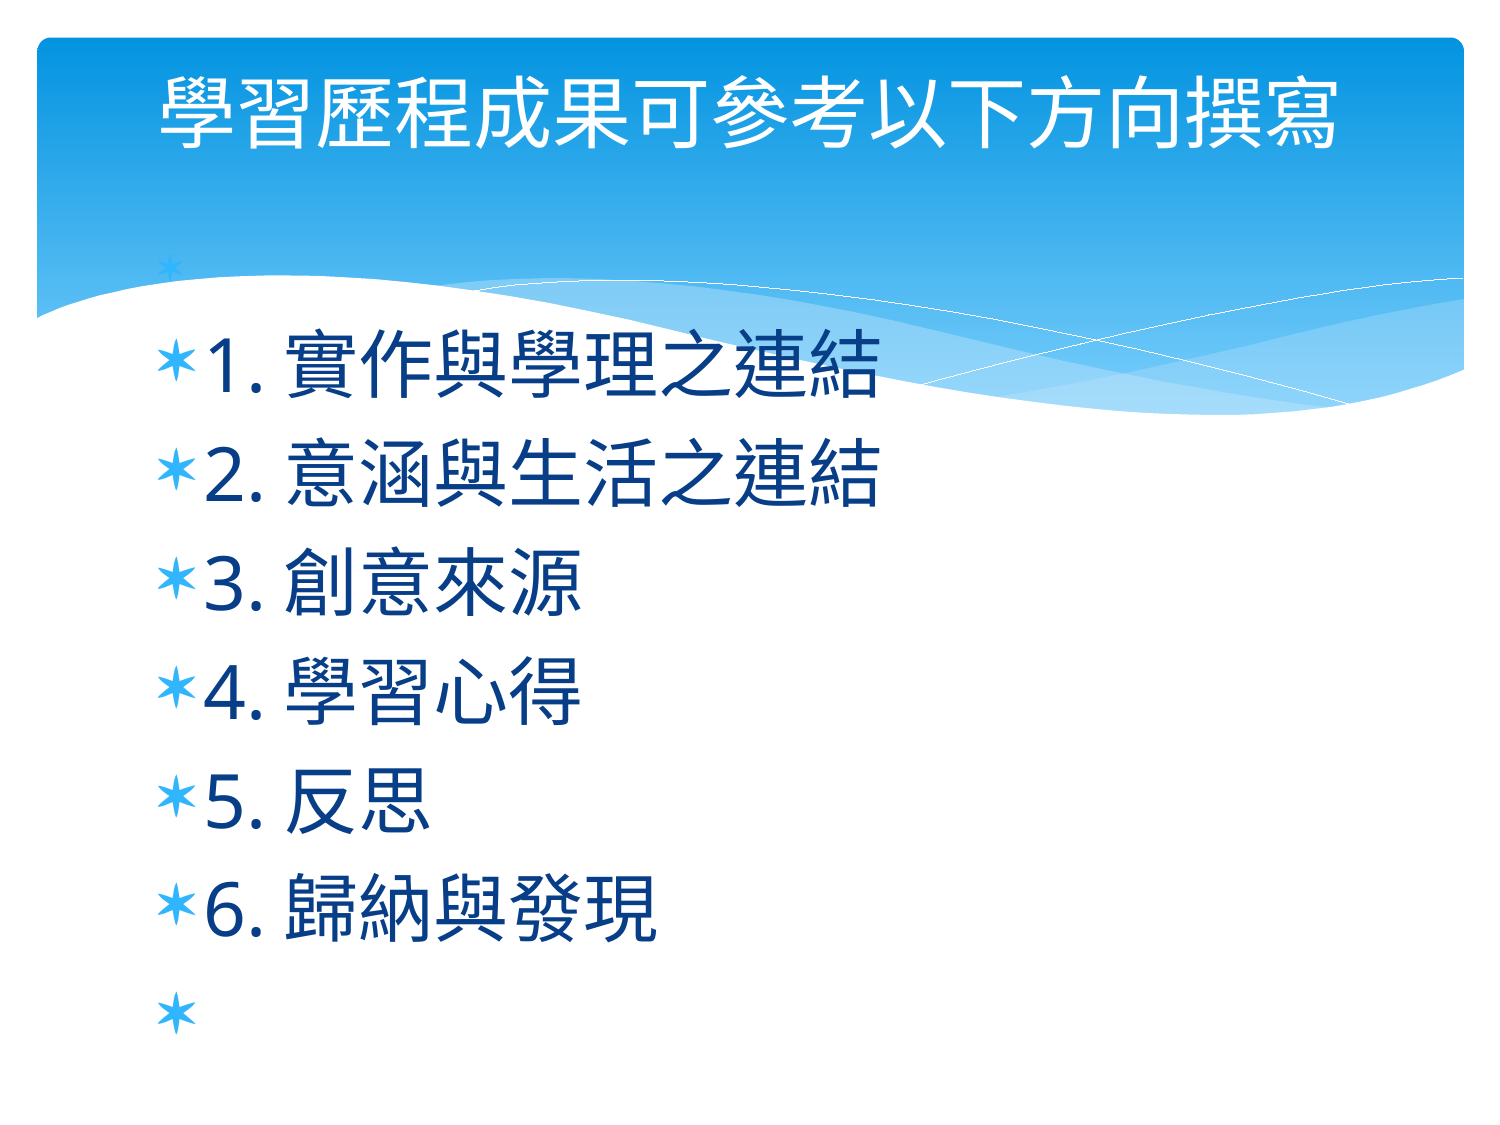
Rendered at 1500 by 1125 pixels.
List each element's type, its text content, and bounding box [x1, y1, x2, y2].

list 1.實作與學理之連結 2.意涵與生活之連結 3.創意來源 4.學習心得 5.反思 6.歸納與發現 [143, 262, 1359, 1005]
title 學習歷程成果可參考以下方向撰寫 [75, 55, 1426, 262]
